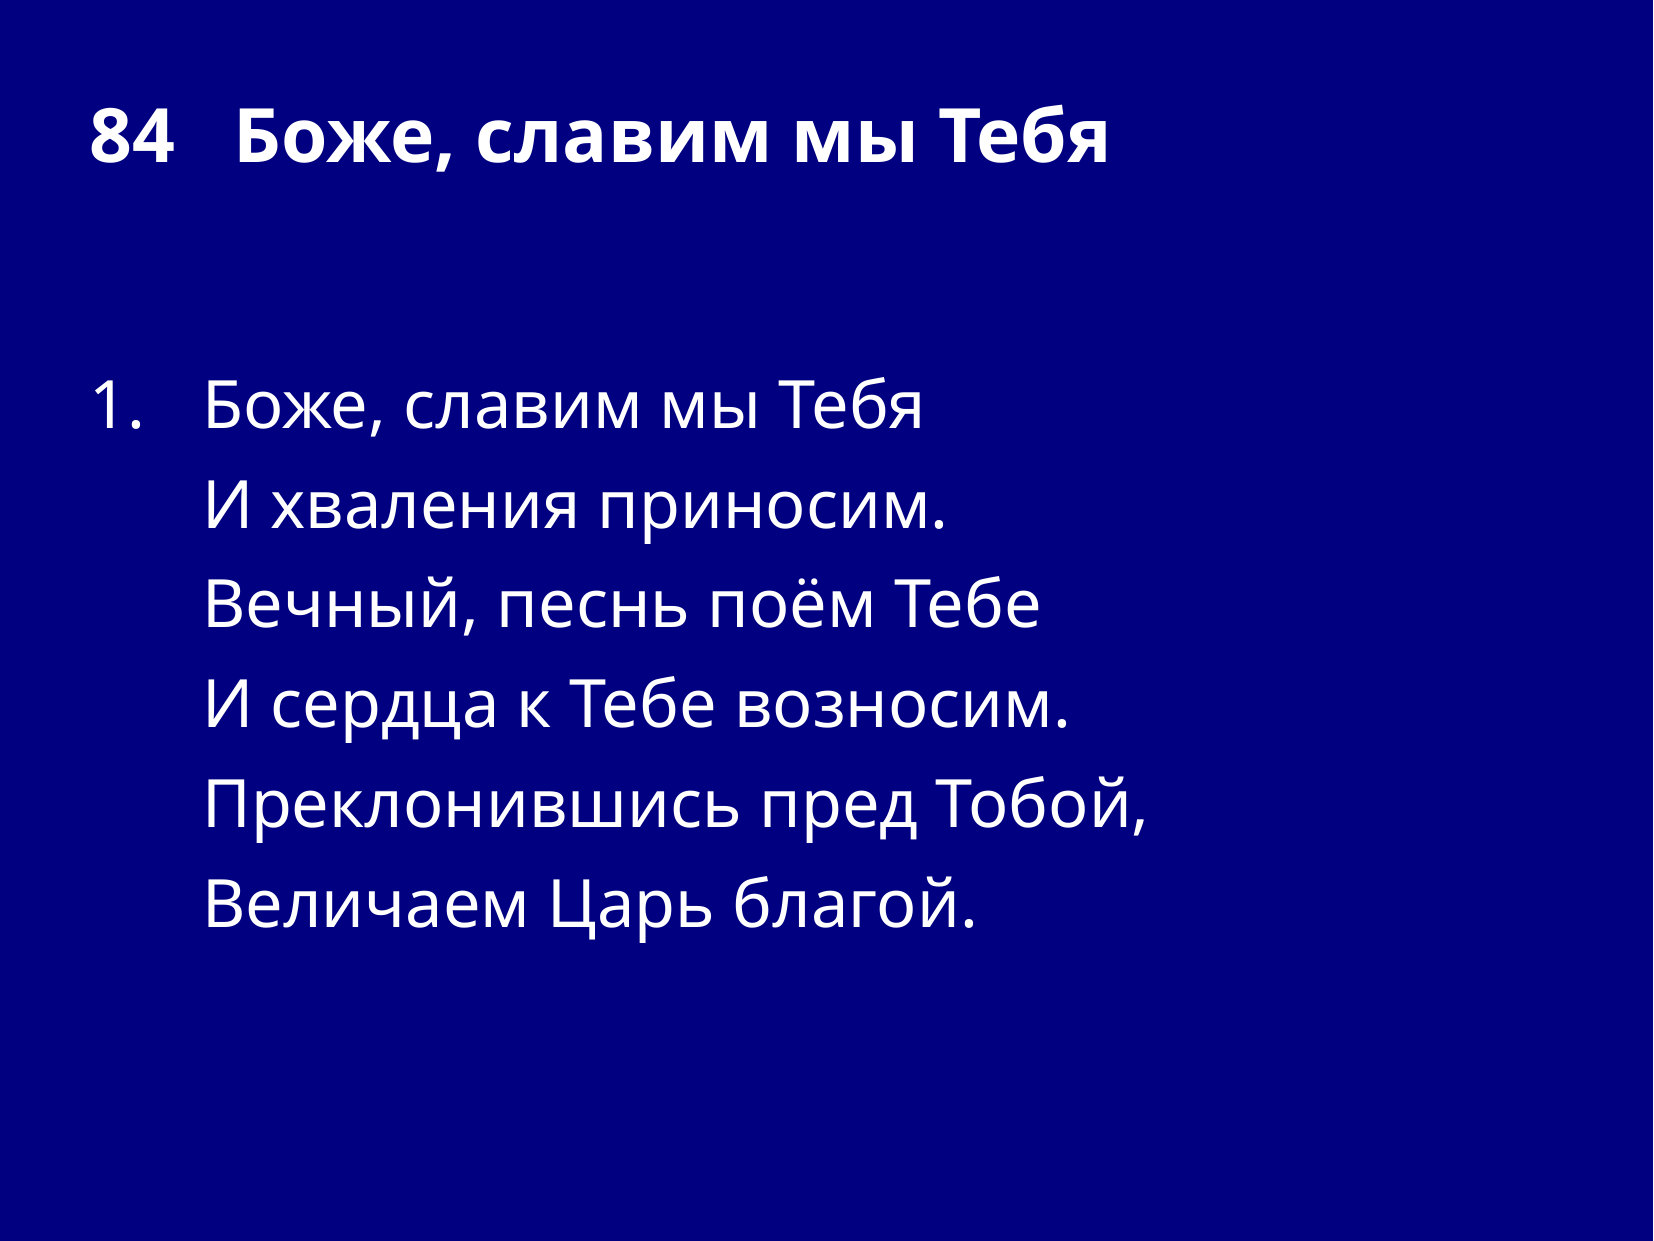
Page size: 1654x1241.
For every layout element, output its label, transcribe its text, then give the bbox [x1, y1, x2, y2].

text_box 1. Боже, славим мы Тебя И хваления приносим. Вечный, песнь поём Тебе И сердца к Тебе возносим. Преклонившись пред Тобой, Величаем Царь благой. [75, 188, 1576, 1163]
text_box 84 Боже, славим мы Тебя [75, 75, 1576, 188]
